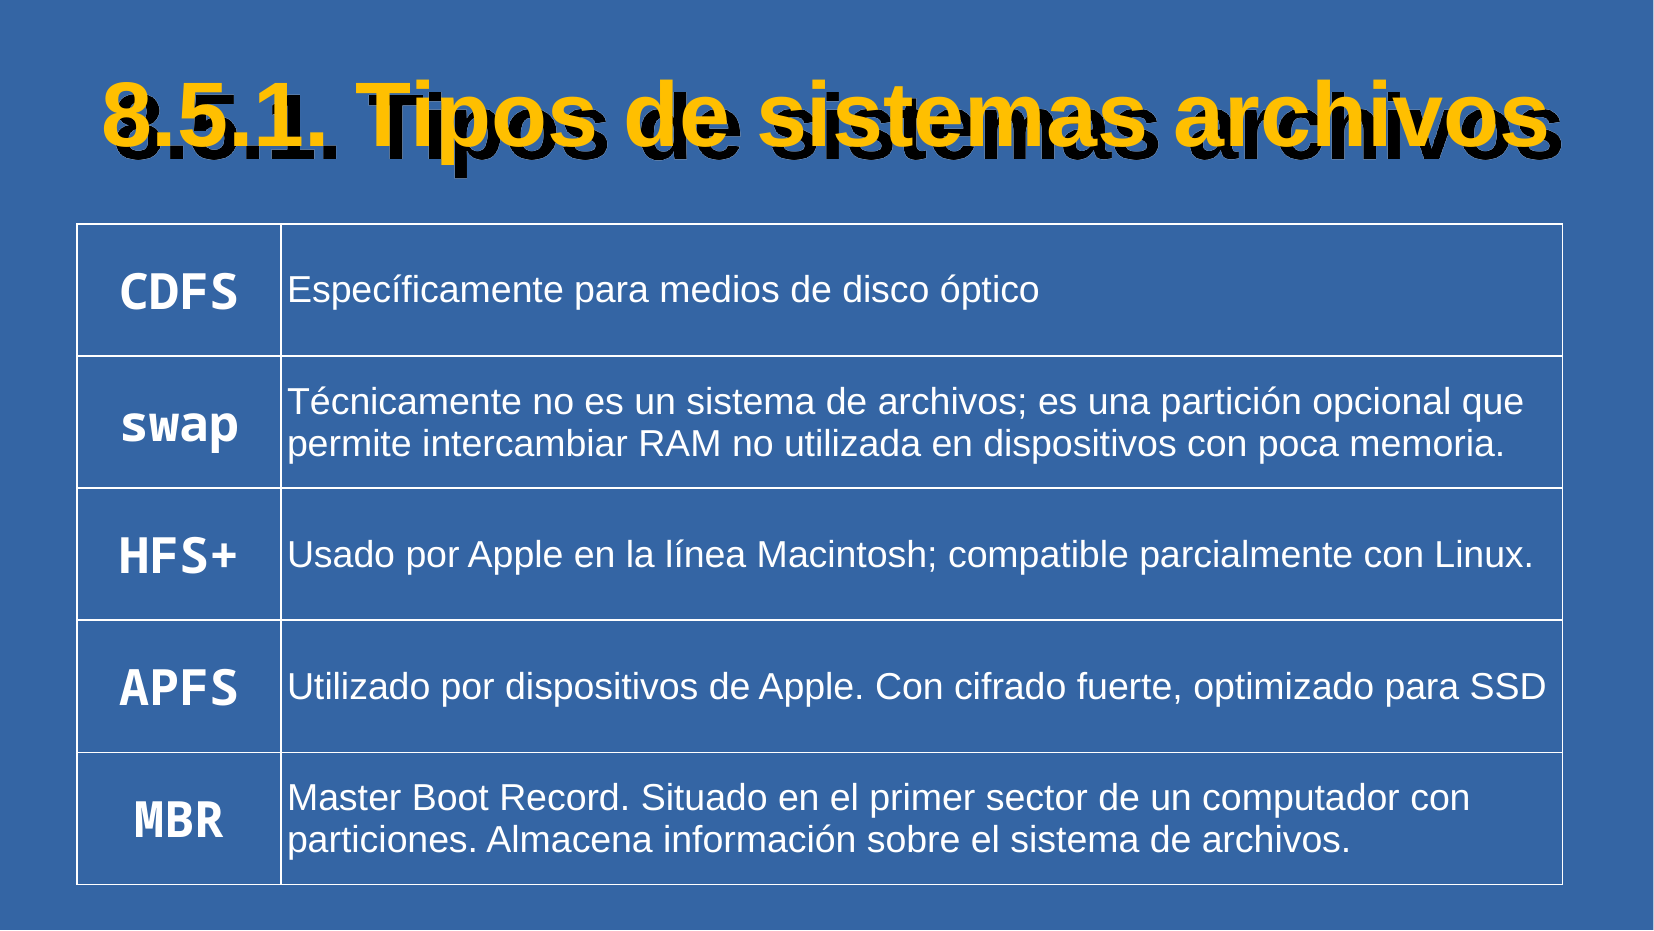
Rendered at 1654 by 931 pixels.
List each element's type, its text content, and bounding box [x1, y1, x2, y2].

table_cell Usado por Apple en la línea Macintosh; compatible parcialmente con Linux. [282, 489, 1562, 619]
table_cell Utilizado por dispositivos de Apple. Con cifrado fuerte, optimizado para SSD [282, 621, 1562, 752]
table_cell swap [78, 357, 280, 487]
table_header Específicamente para medios de disco óptico [282, 225, 1562, 355]
table_cell Master Boot Record. Situado en el primer sector de un computador con particiones. Almacena información sobre el sistema de archivos. [282, 753, 1562, 884]
table_cell MBR [78, 753, 280, 884]
table_cell APFS [78, 621, 280, 752]
title 8.5.1. Tipos de sistemas archivos [82, 37, 1571, 193]
table_cell Técnicamente no es un sistema de archivos; es una partición opcional que permite intercambiar RAM no utilizada en dispositivos con poca memoria. [282, 357, 1562, 487]
table_header CDFS [78, 225, 280, 355]
table_cell HFS+ [78, 489, 280, 619]
